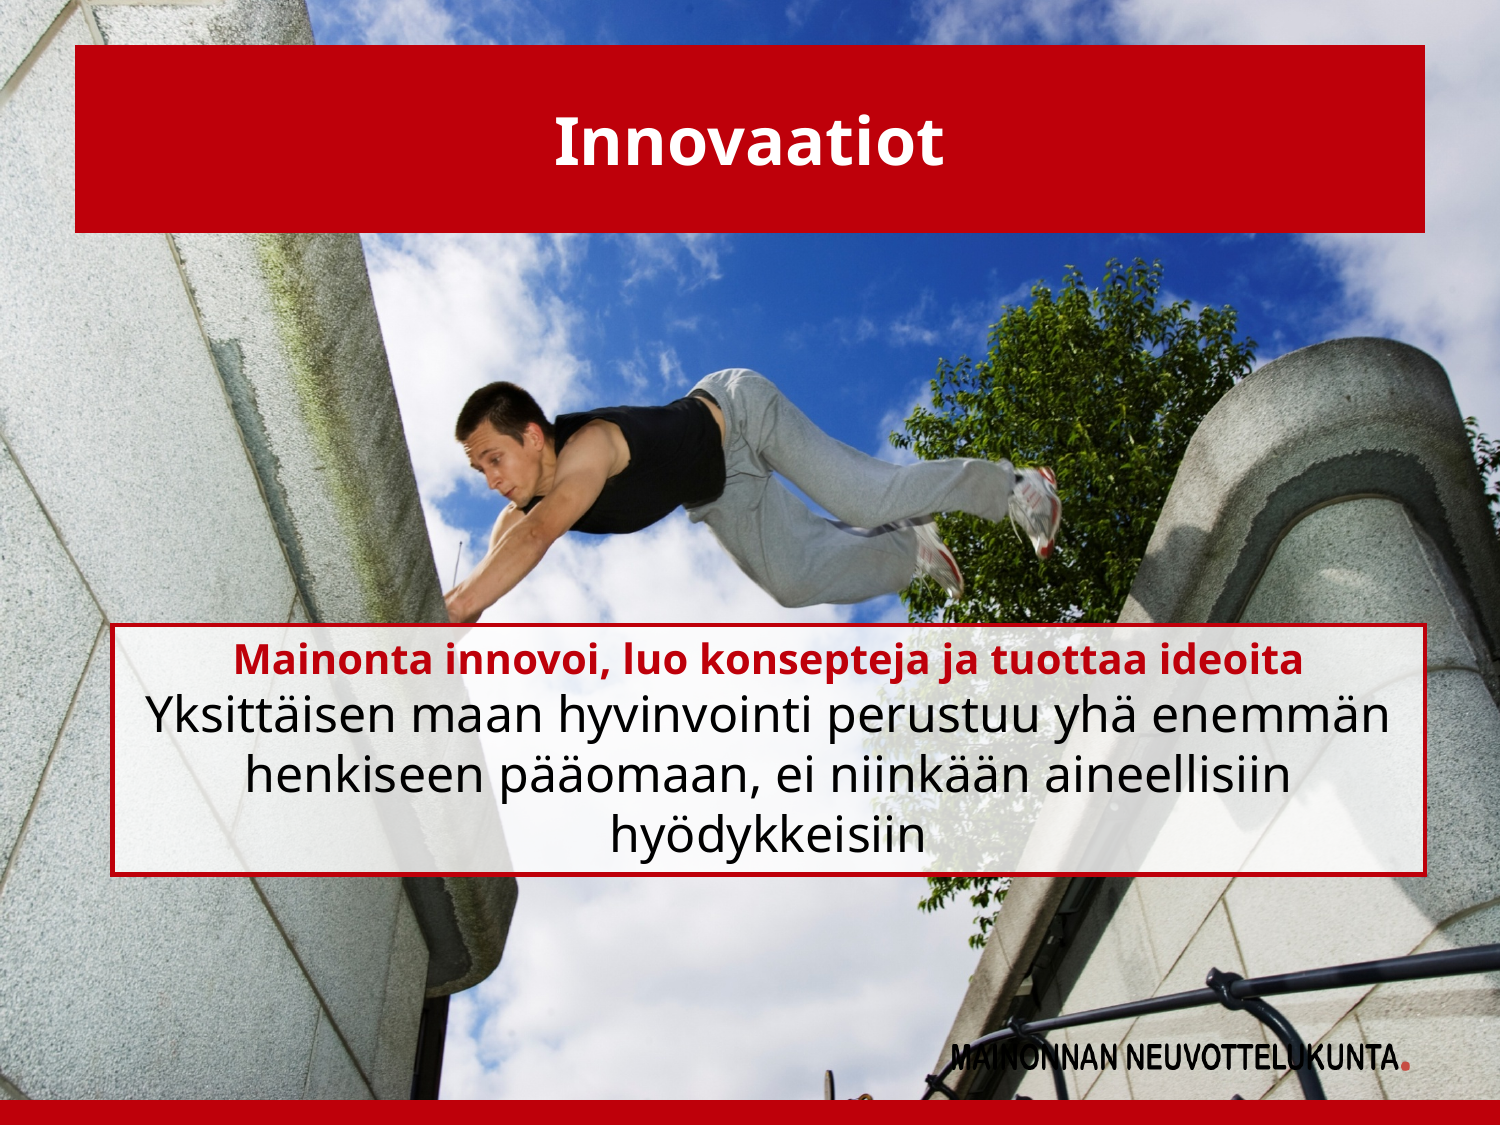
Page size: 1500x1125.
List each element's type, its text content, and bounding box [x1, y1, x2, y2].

text_box Mainonta innovoi, luo konsepteja ja tuottaa ideoita Yksittäisen maan hyvinvointi perustuu yhä enemmän henkiseen pääomaan, ei niinkään aineellisiin hyödykkeisiin [112, 624, 1426, 875]
text_box Innovaatiot [75, 45, 1425, 233]
picture [0, 0, 1500, 1101]
